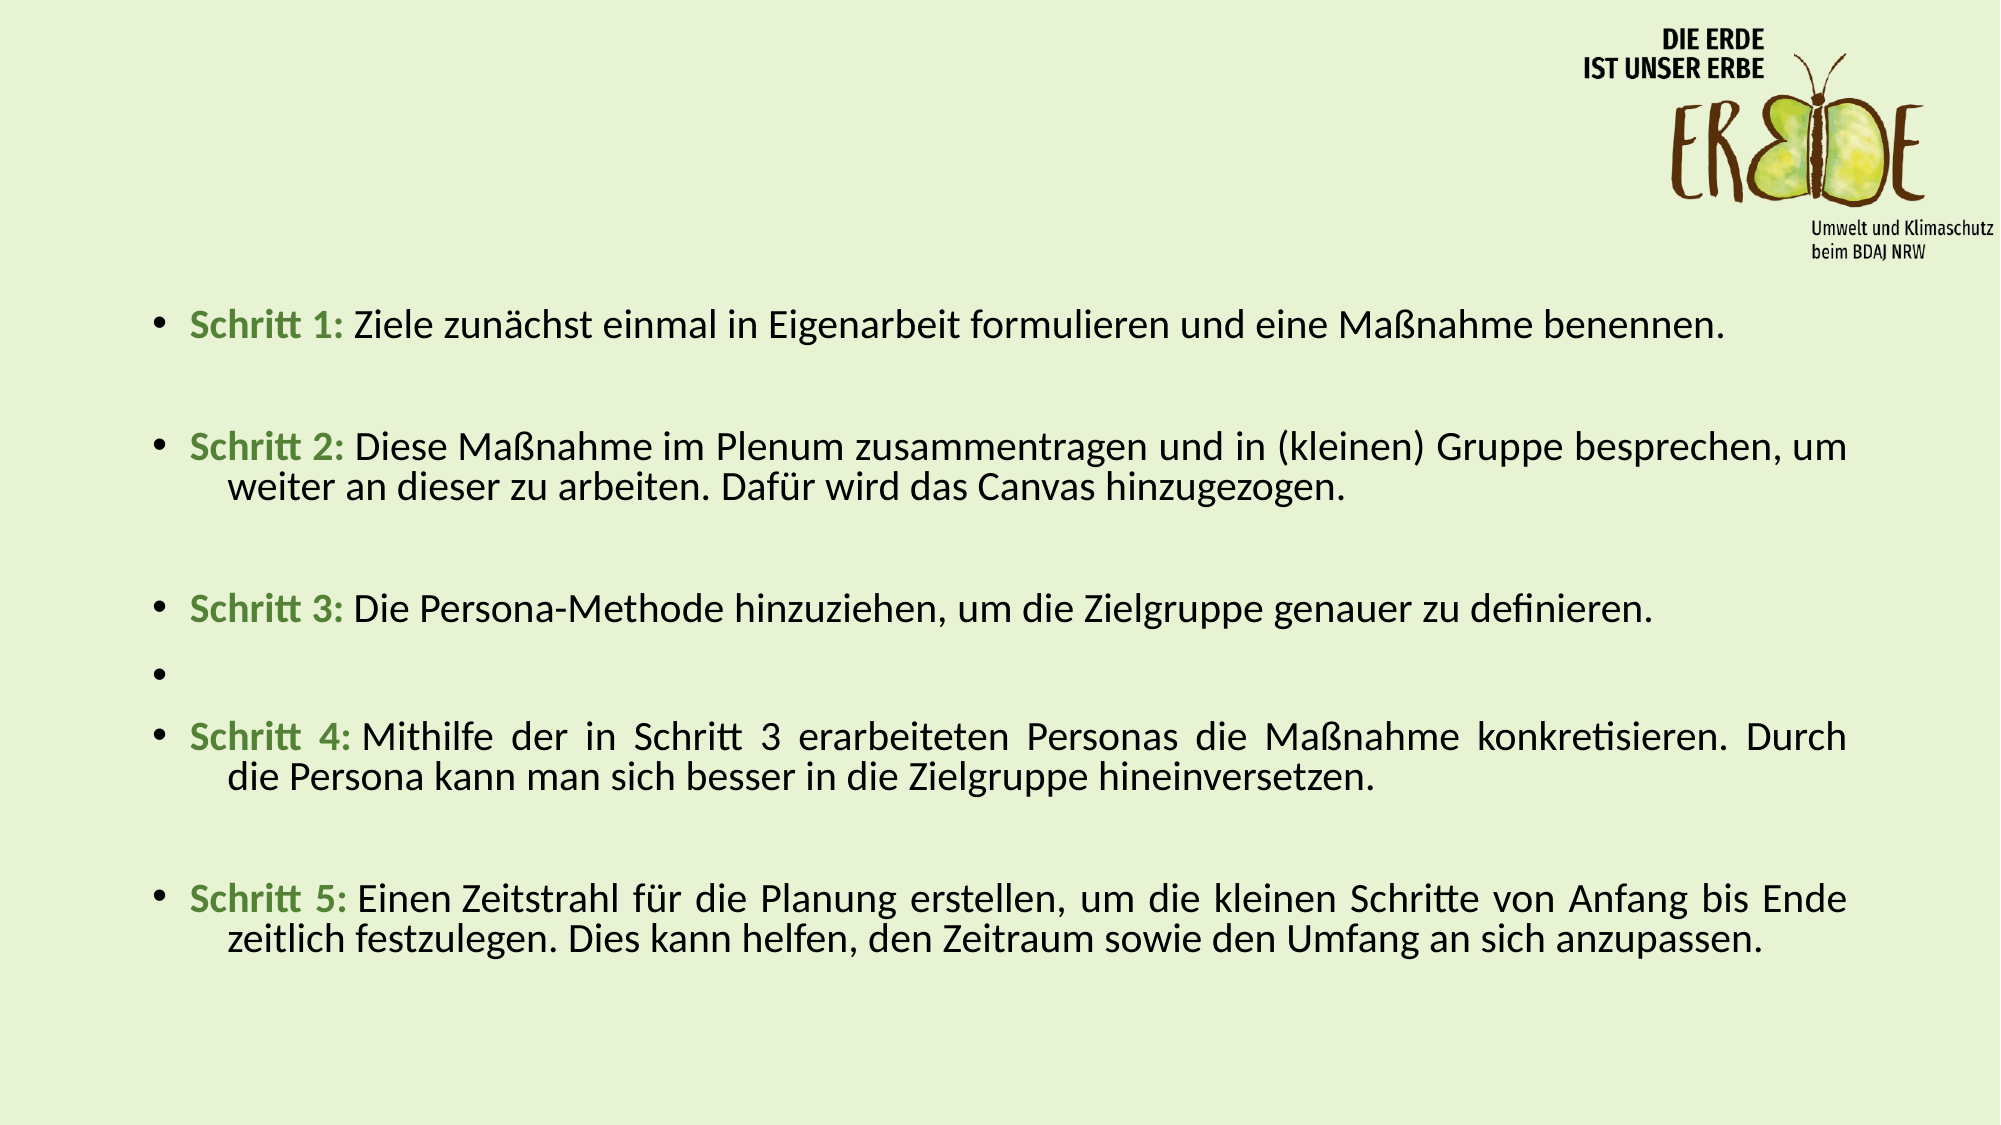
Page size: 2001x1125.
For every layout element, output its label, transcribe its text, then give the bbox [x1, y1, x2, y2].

list Schritt 1: Ziele zunächst einmal in Eigenarbeit formulieren und eine Maßnahme benennen. Schritt 2: Diese Maßnahme im Plenum zusammentragen und in (kleinen) Gruppe besprechen, um weiter an dieser zu arbeiten. Dafür wird das Canvas hinzugezogen. Schritt 3: Die Persona-Methode hinzuziehen, um die Zielgruppe genauer zu definieren. Schritt 4: Mithilfe der in Schritt 3 erarbeiteten Personas die Maßnahme konkretisieren. Durch die Persona kann man sich besser in die Zielgruppe hineinversetzen. Schritt 5: Einen Zeitstrahl für die Planung erstellen, um die kleinen Schritte von Anfang bis Ende zeitlich festzulegen. Dies kann helfen, den Zeitraum sowie den Umfang an sich anzupassen. [137, 299, 1863, 1014]
